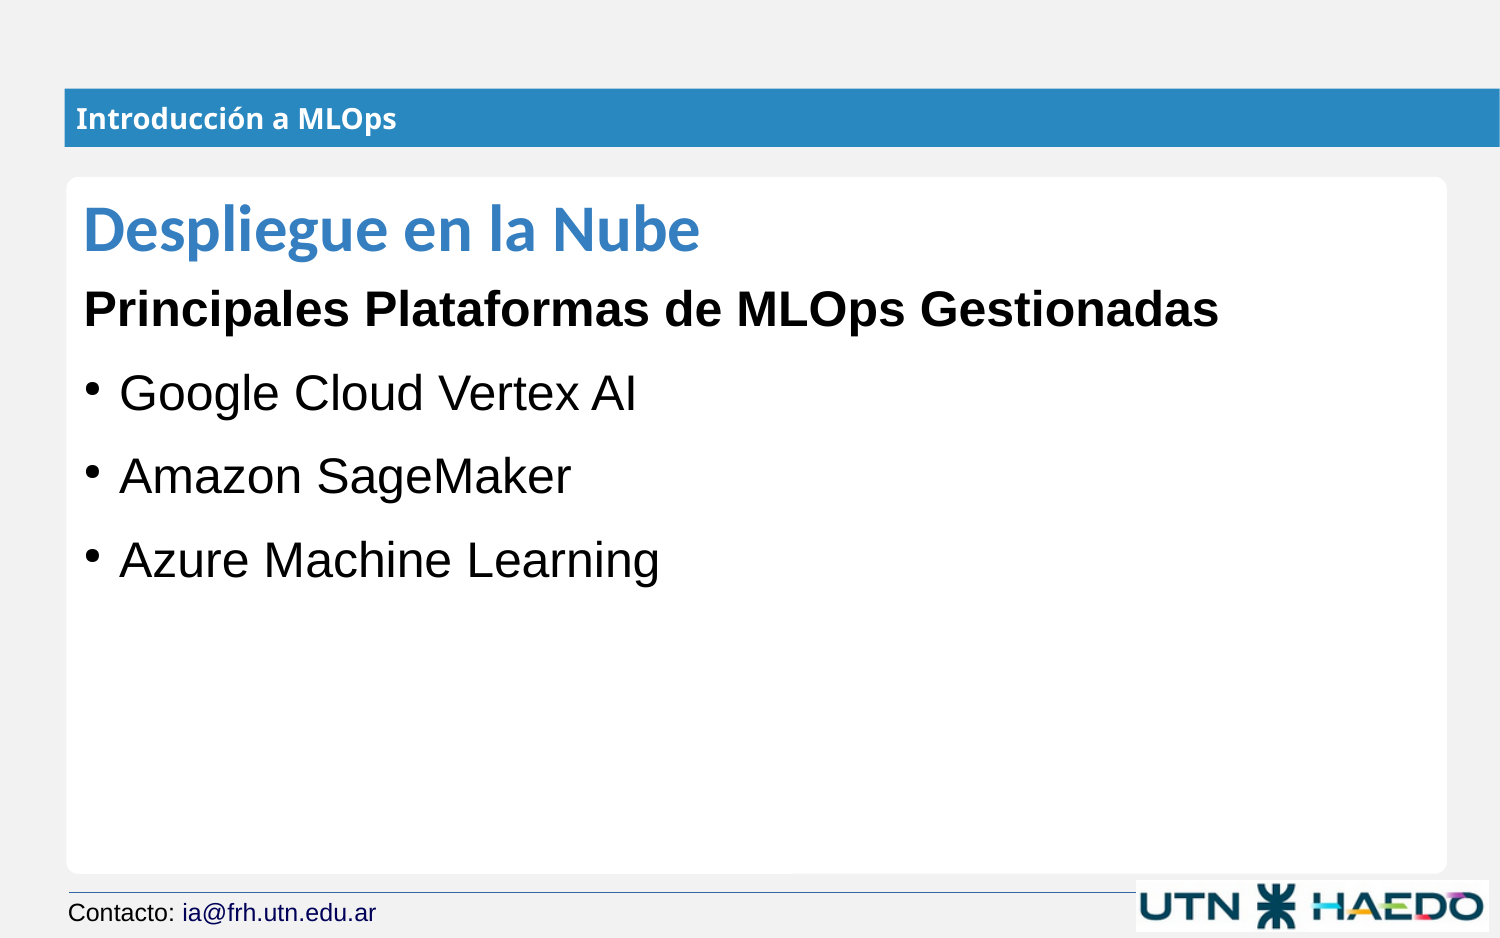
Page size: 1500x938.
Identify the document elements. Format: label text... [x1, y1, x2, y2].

text_box Introducción a MLOps [64, 88, 1500, 147]
picture [1136, 880, 1489, 932]
text_box Despliegue en la Nube Principales Plataformas de MLOps Gestionadas Google Cloud Vertex AI Amazon SageMaker Azure Machine Learning [68, 177, 1465, 874]
